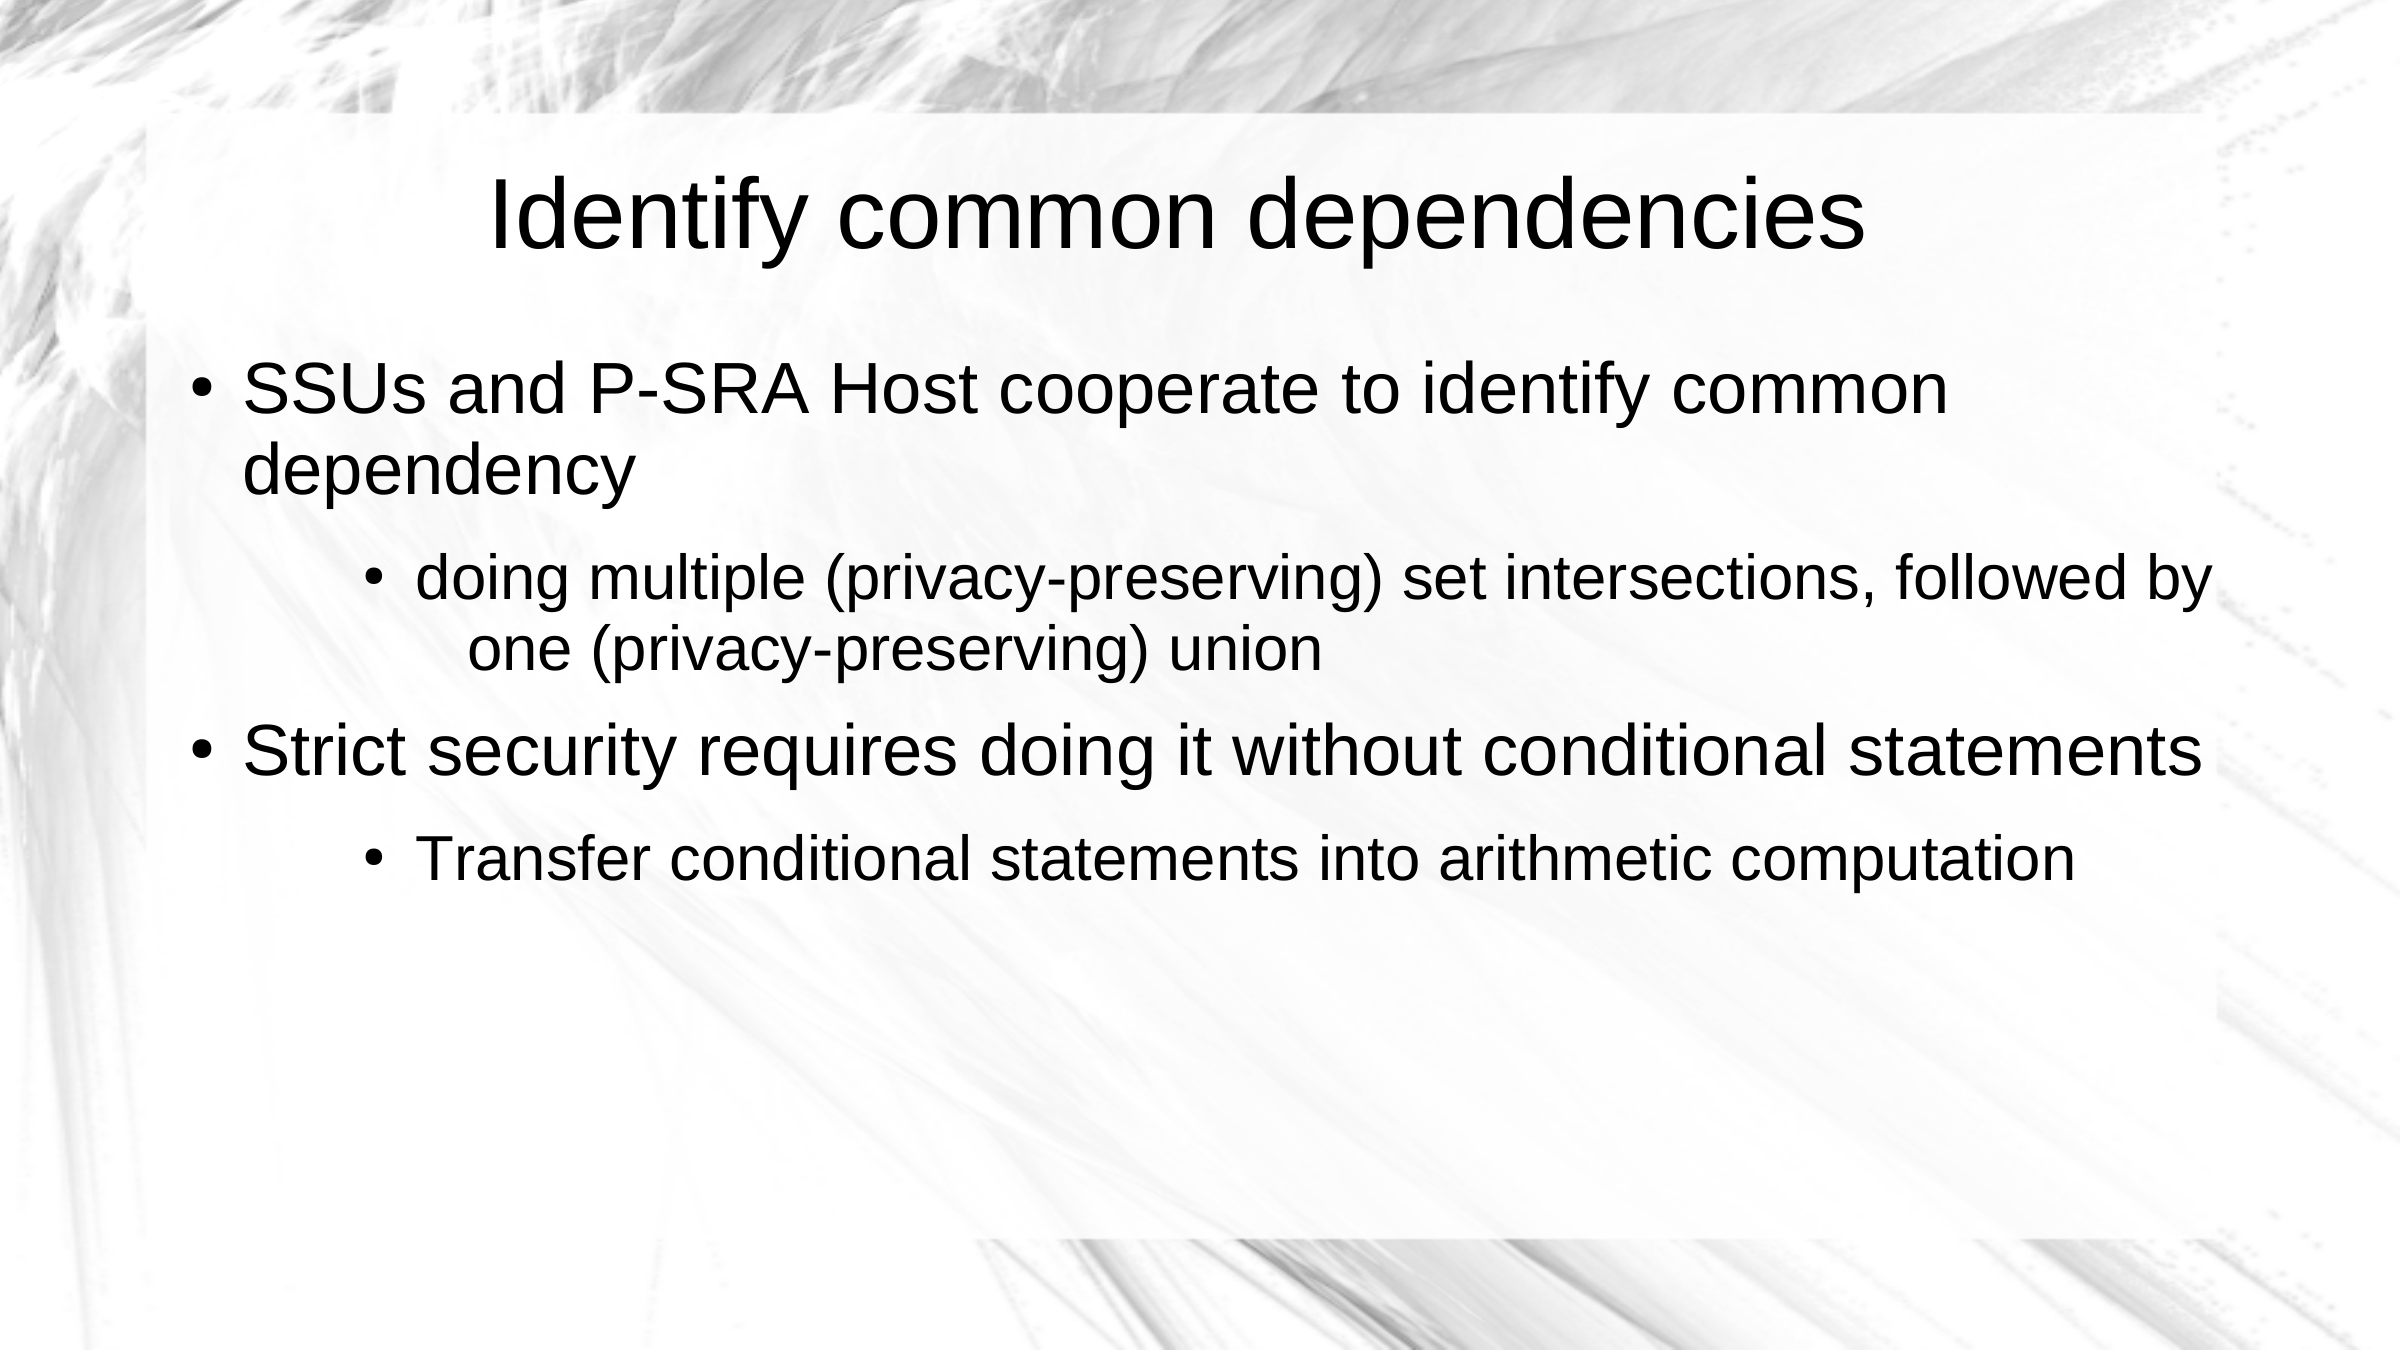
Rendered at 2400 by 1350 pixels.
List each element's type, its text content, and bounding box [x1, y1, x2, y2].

list SSUs and P-SRA Host cooperate to identify common dependency doing multiple (privacy-preserving) set intersections, followed by one (privacy-preserving) union Strict security requires doing it without conditional statements Transfer conditional statements into arithmetic computation [171, 348, 2280, 1150]
picture [0, 0, 2400, 1350]
title Identify common dependencies [171, 122, 2186, 305]
